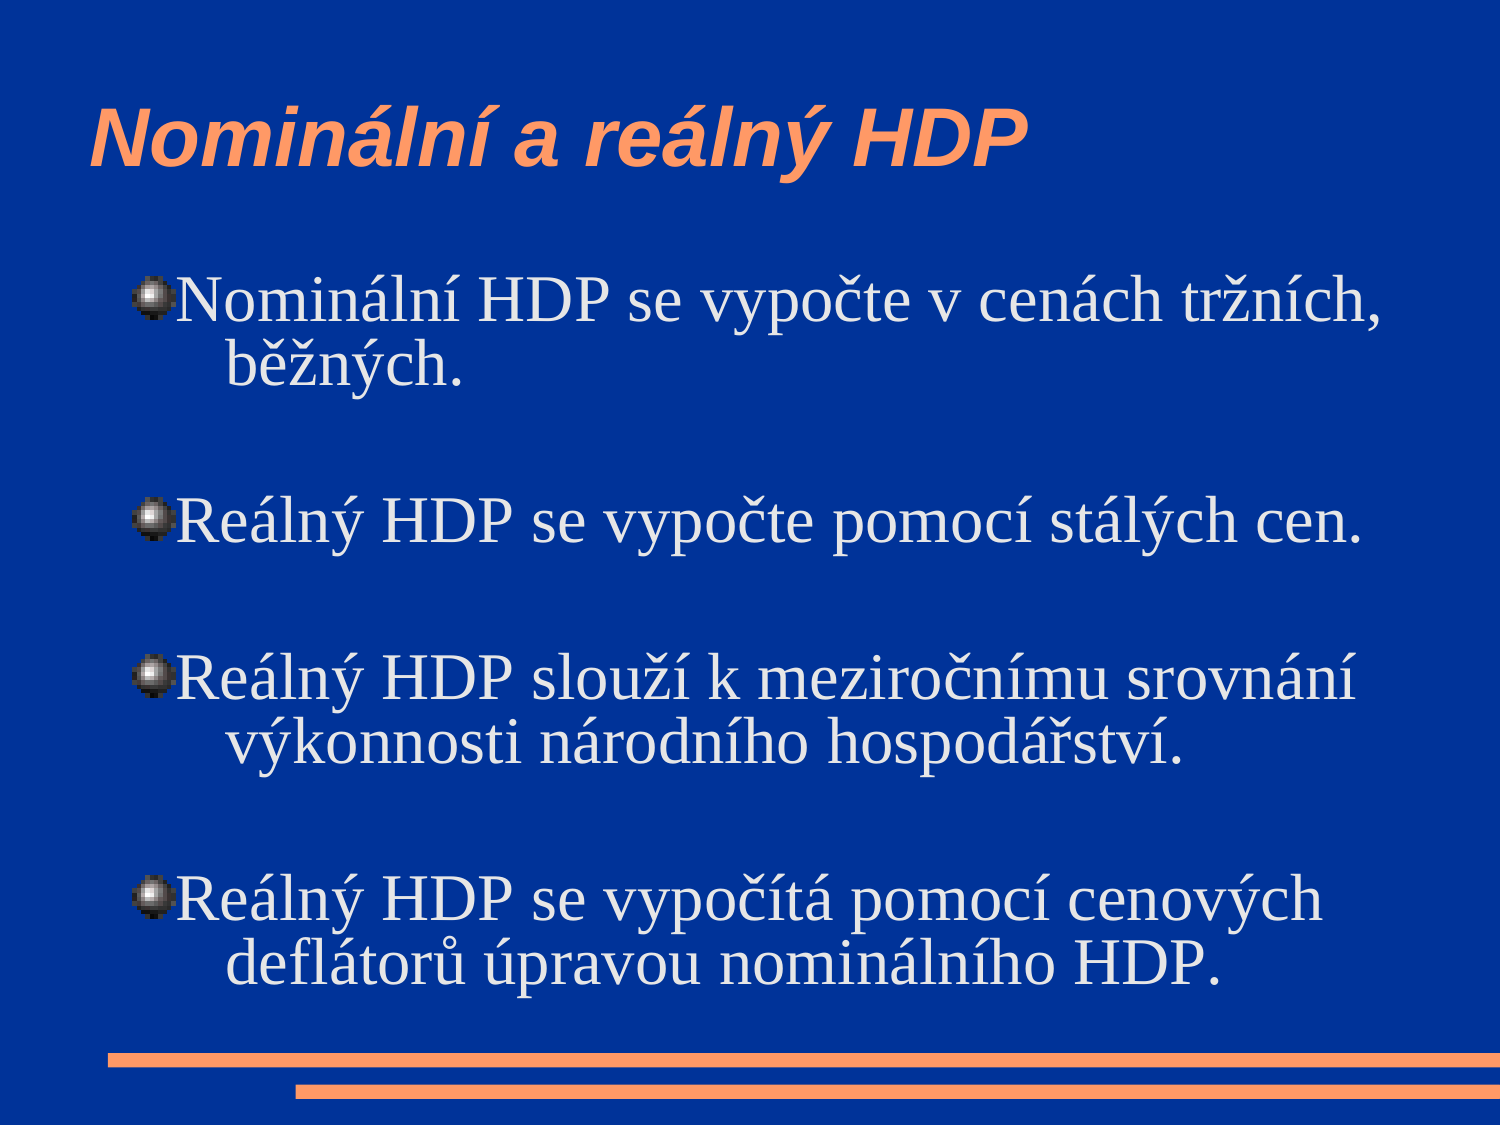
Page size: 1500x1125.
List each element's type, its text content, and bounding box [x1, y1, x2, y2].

list Nominální HDP se vypočte v cenách tržních, běžných. Reálný HDP se vypočte pomocí stálých cen. Reálný HDP slouží k meziročnímu srovnání výkonnosti národního hospodářství. Reálný HDP se vypočítá pomocí cenových deflátorů úpravou nominálního HDP. [75, 262, 1426, 1007]
title Nominální a reálný HDP [75, 45, 1426, 233]
